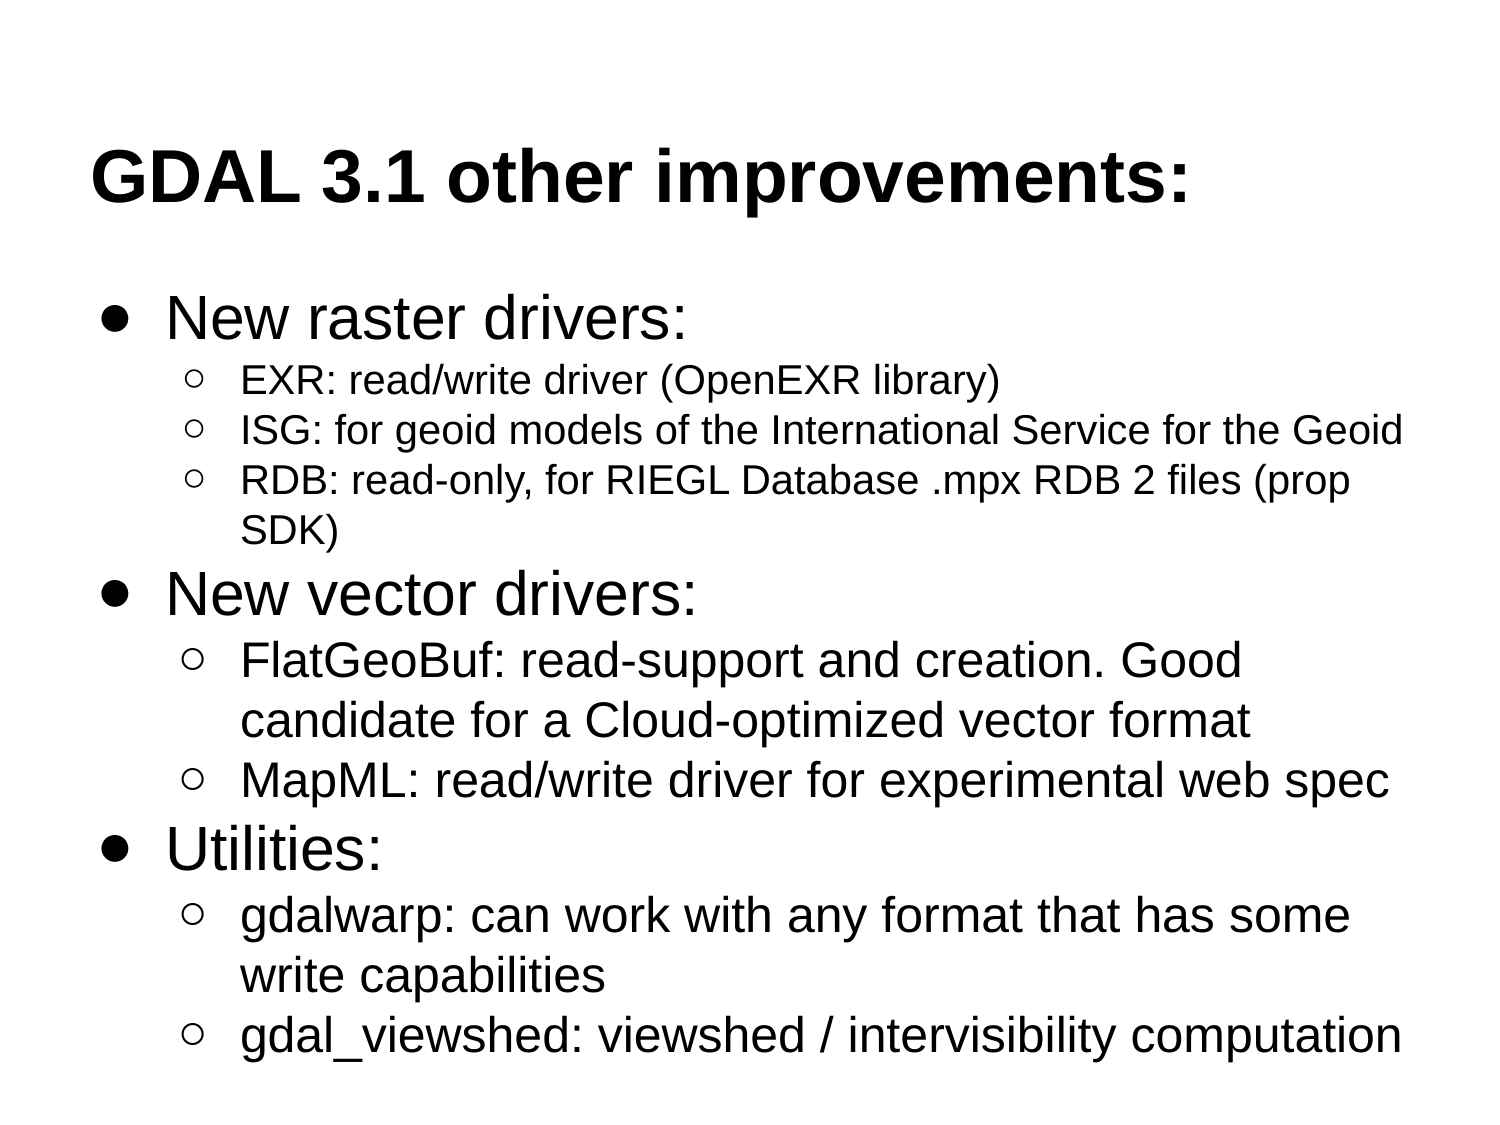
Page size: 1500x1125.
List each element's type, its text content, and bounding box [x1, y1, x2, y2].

title GDAL 3.1 other improvements: [75, 45, 1425, 233]
list New raster drivers: EXR: read/write driver (OpenEXR library) ISG: for geoid models of the International Service for the Geoid RDB: read-only, for RIEGL Database .mpx RDB 2 files (prop SDK) New vector drivers: FlatGeoBuf: read-support and creation. Good candidate for a Cloud-optimized vector format MapML: read/write driver for experimental web spec Utilities: gdalwarp: can work with any format that has some write capabilities gdal_viewshed: viewshed / intervisibility computation [75, 262, 1425, 1078]
